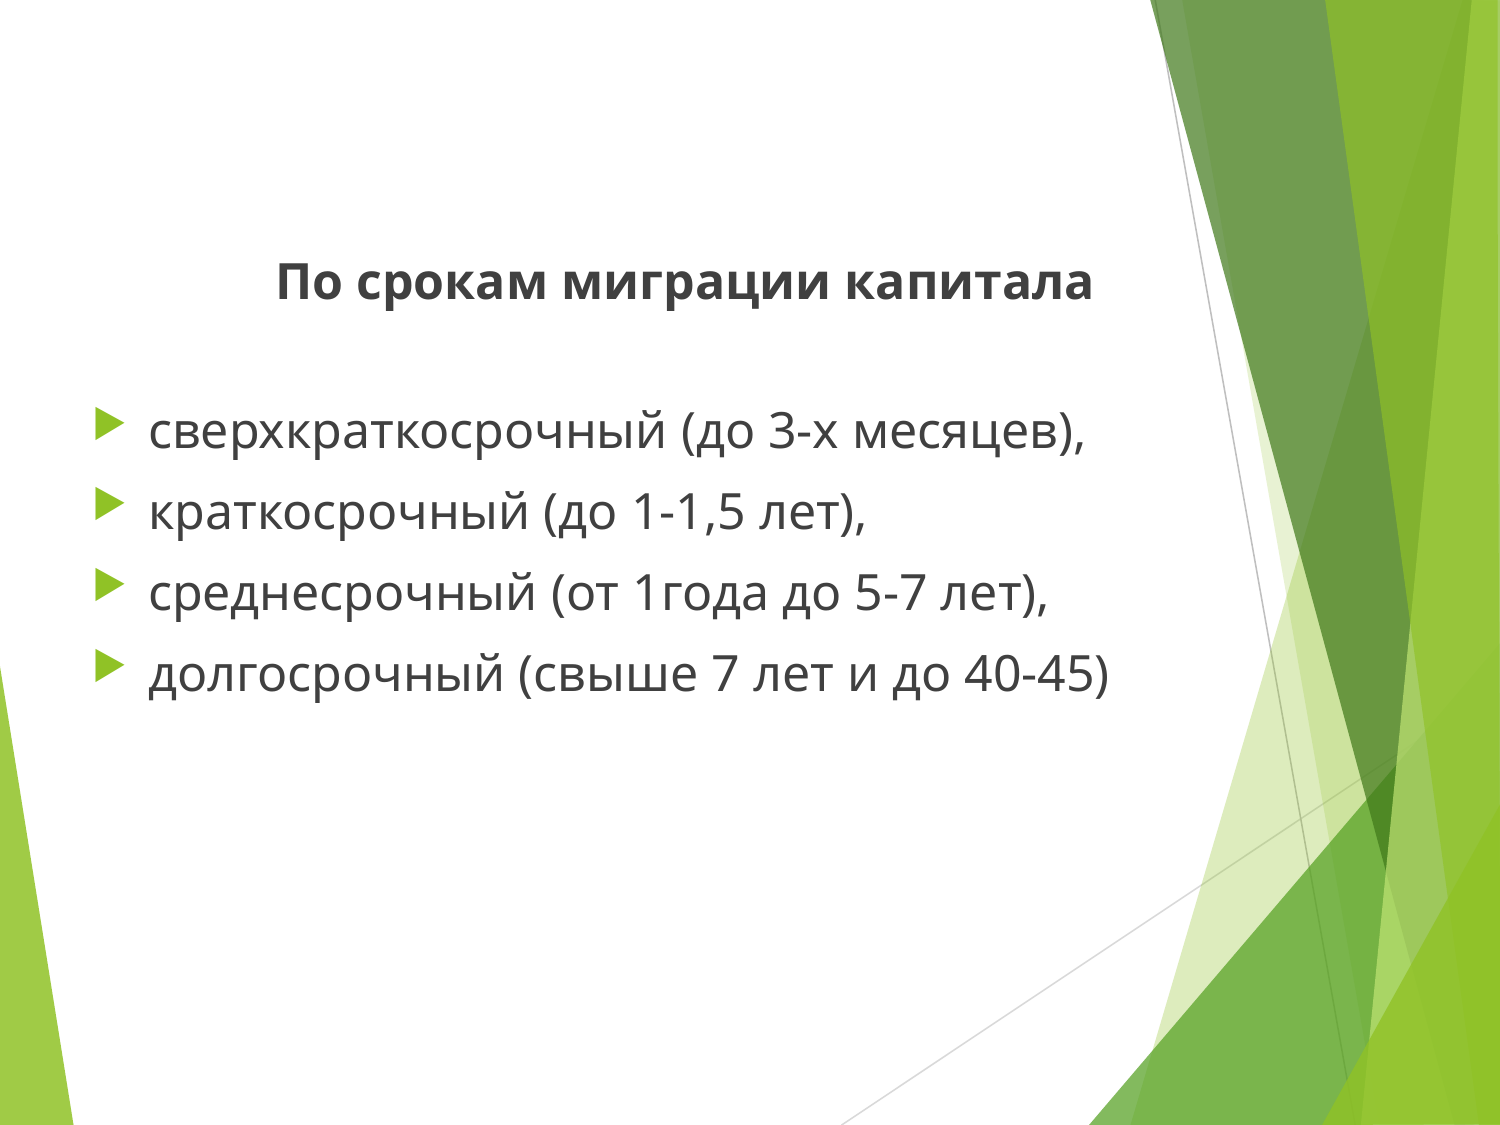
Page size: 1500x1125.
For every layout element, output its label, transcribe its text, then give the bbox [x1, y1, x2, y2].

list По срокам миграции капитала сверхкраткосрочный (до 3-х месяцев), краткосрочный (до 1-1,5 лет), среднесрочный (от 1года до 5-7 лет), долгосрочный (свыше 7 лет и до 40-45) [76, 172, 1427, 870]
